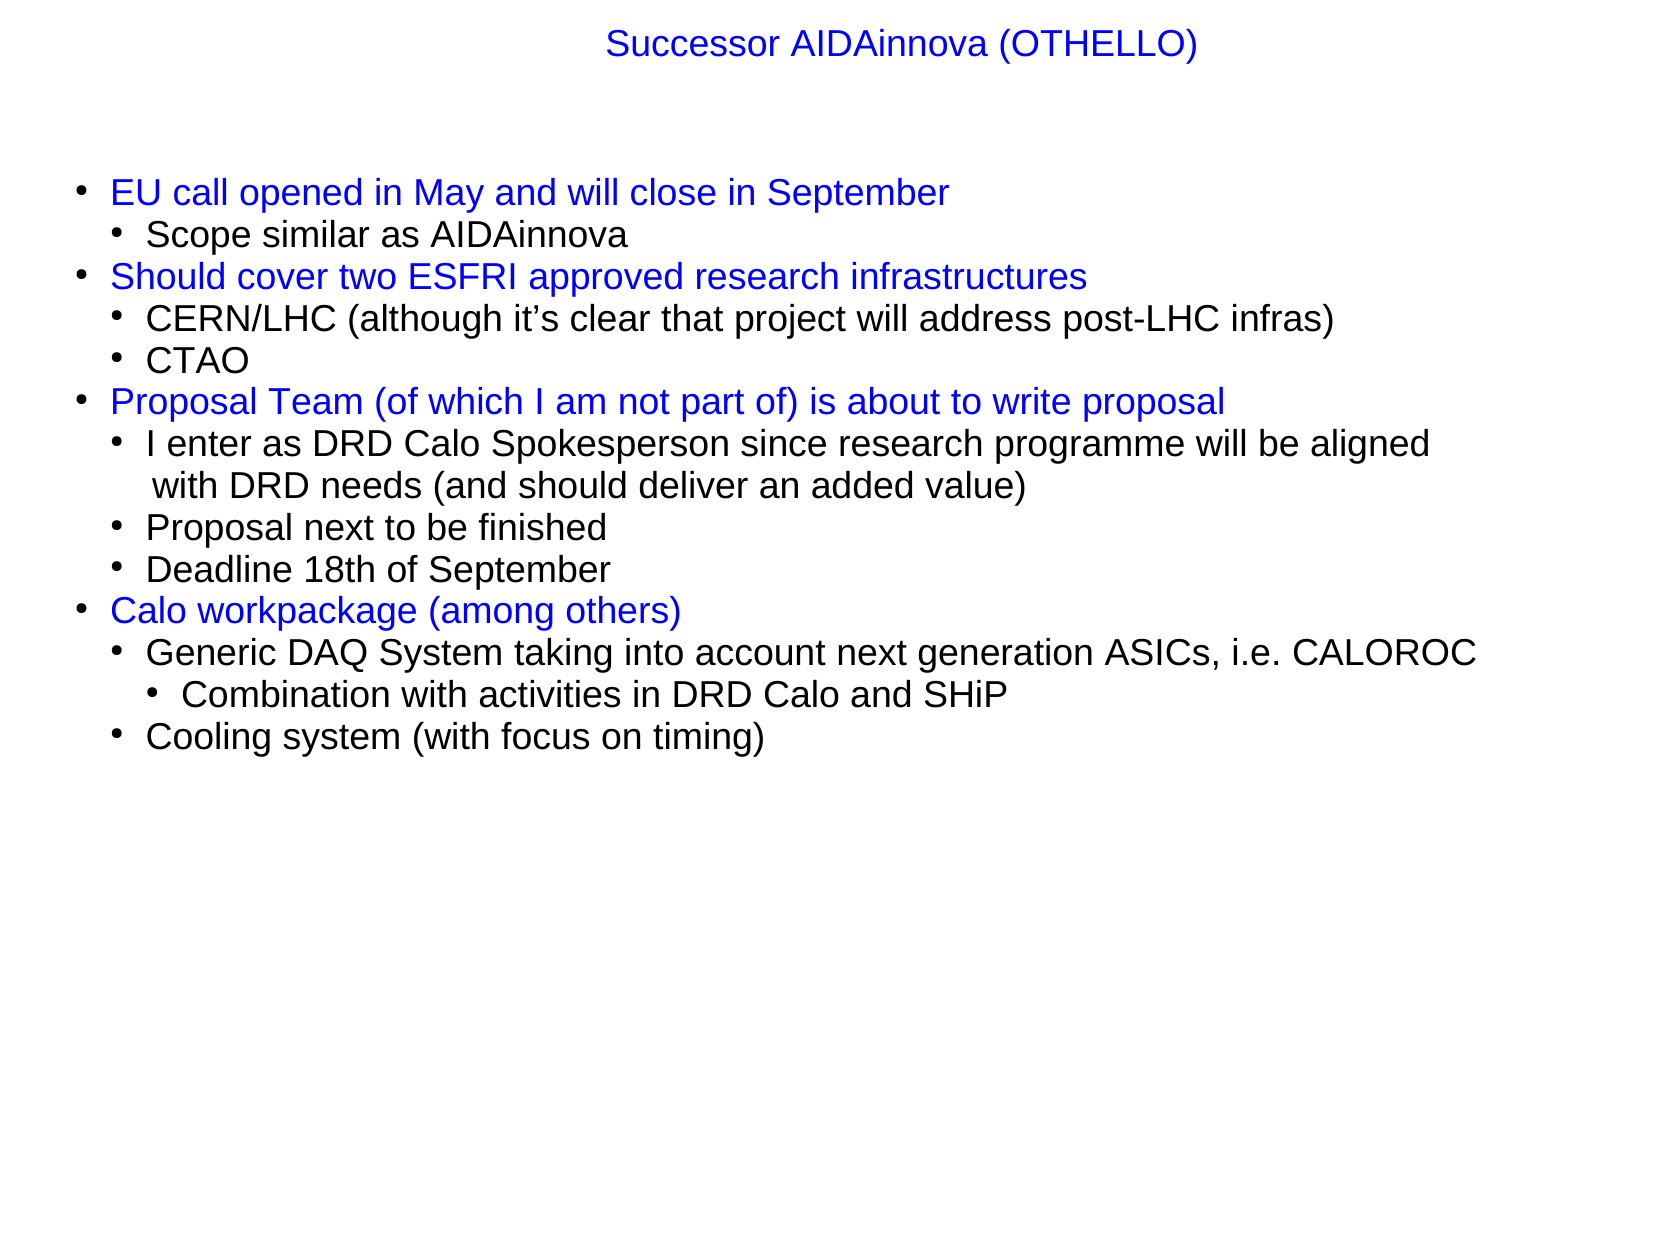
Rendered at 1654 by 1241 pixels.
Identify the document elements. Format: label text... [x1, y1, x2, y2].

text_box Successor AIDAinnova (OTHELLO) [590, 13, 1063, 91]
text_box EU call opened in May and will close in September Scope similar as AIDAinnova Should cover two ESFRI approved research infrastructures CERN/LHC (although it’s clear that project will address post-LHC infras) CTAO Proposal Team (of which I am not part of) is about to write proposal I enter as DRD Calo Spokesperson since research programme will be aligned with DRD needs (and should deliver an added value) Proposal next to be finished Deadline 18th of September Calo workpackage (among others) Generic DAQ System taking into account next generation ASICs, i.e. CALOROC Combination with activities in DRD Calo and SHiP Cooling system (with focus on timing) [60, 165, 1495, 808]
